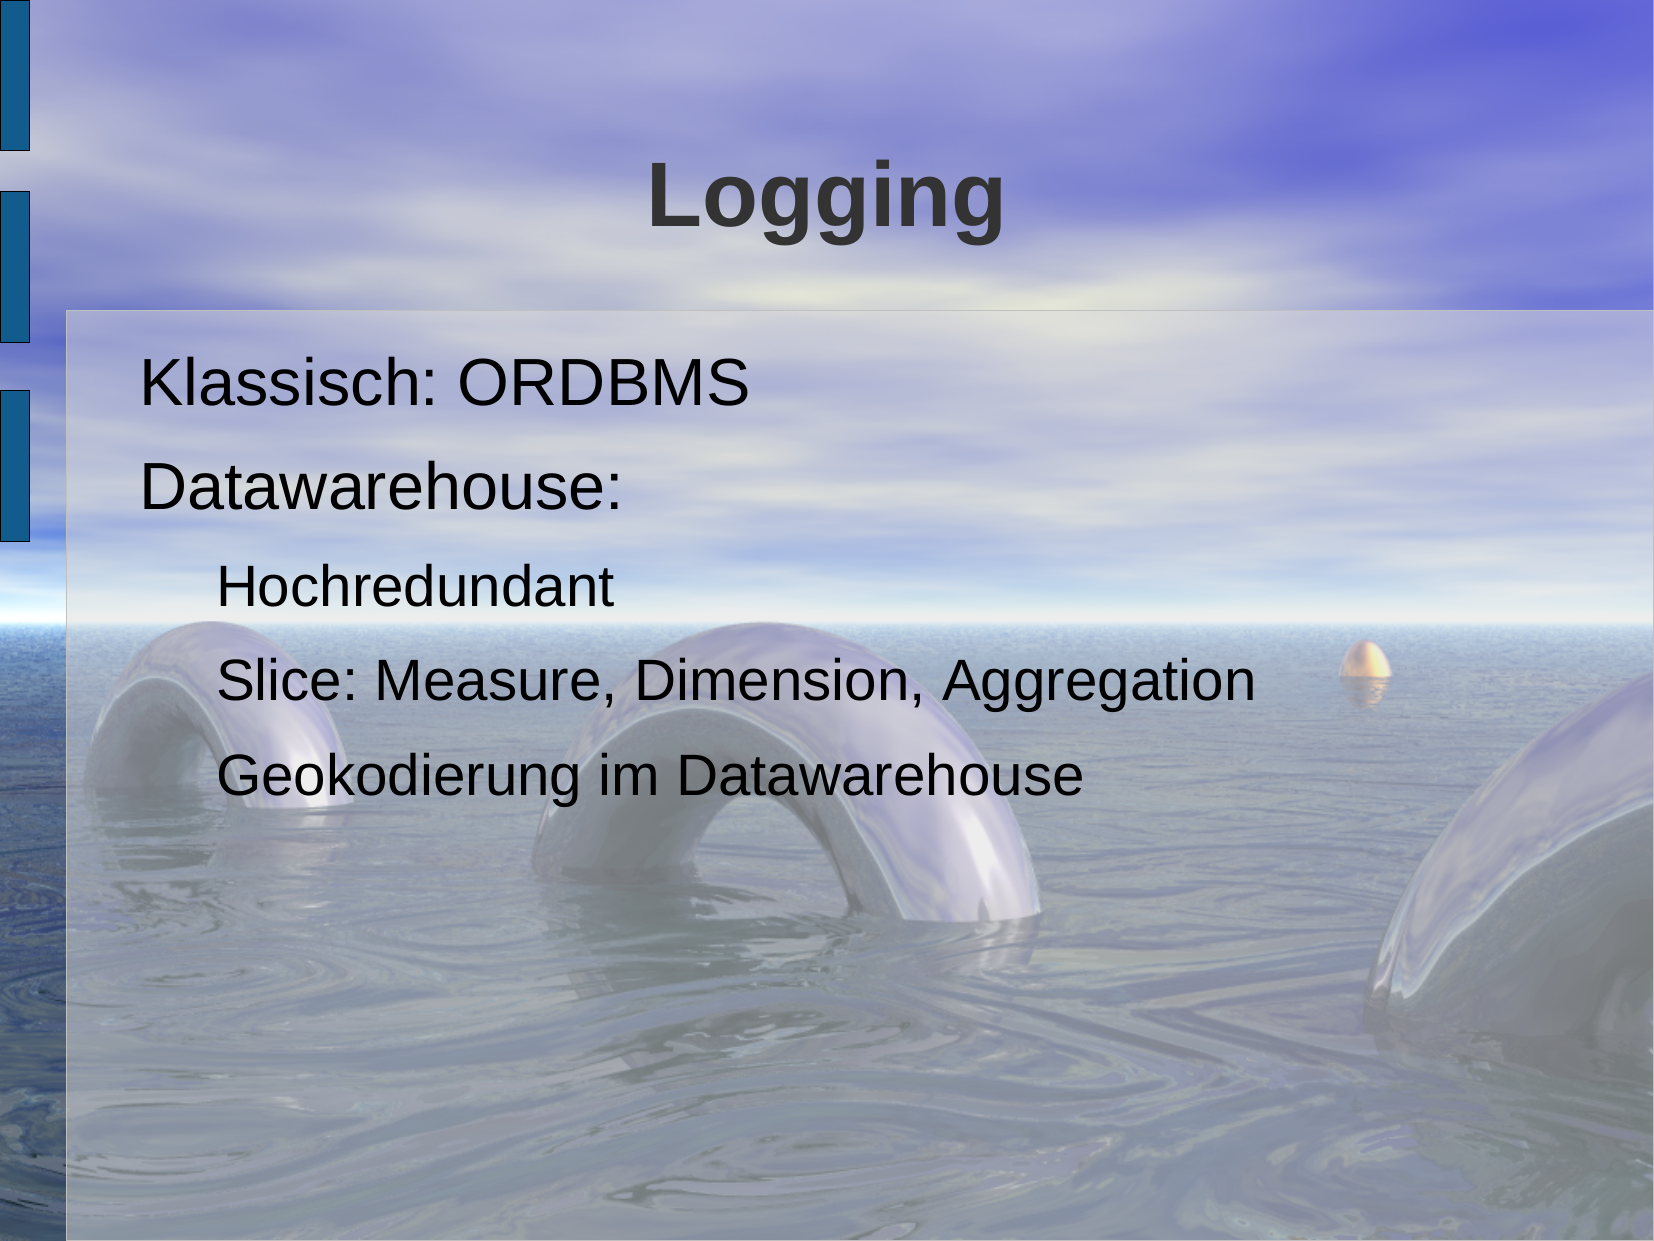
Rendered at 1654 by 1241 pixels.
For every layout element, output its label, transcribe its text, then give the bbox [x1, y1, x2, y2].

title Logging [121, 91, 1534, 299]
picture [0, 0, 1654, 1241]
list Klassisch: ORDBMS Datawarehouse: Hochredundant Slice: Measure, Dimension, Aggregation Geokodierung im Datawarehouse [121, 344, 1534, 1127]
